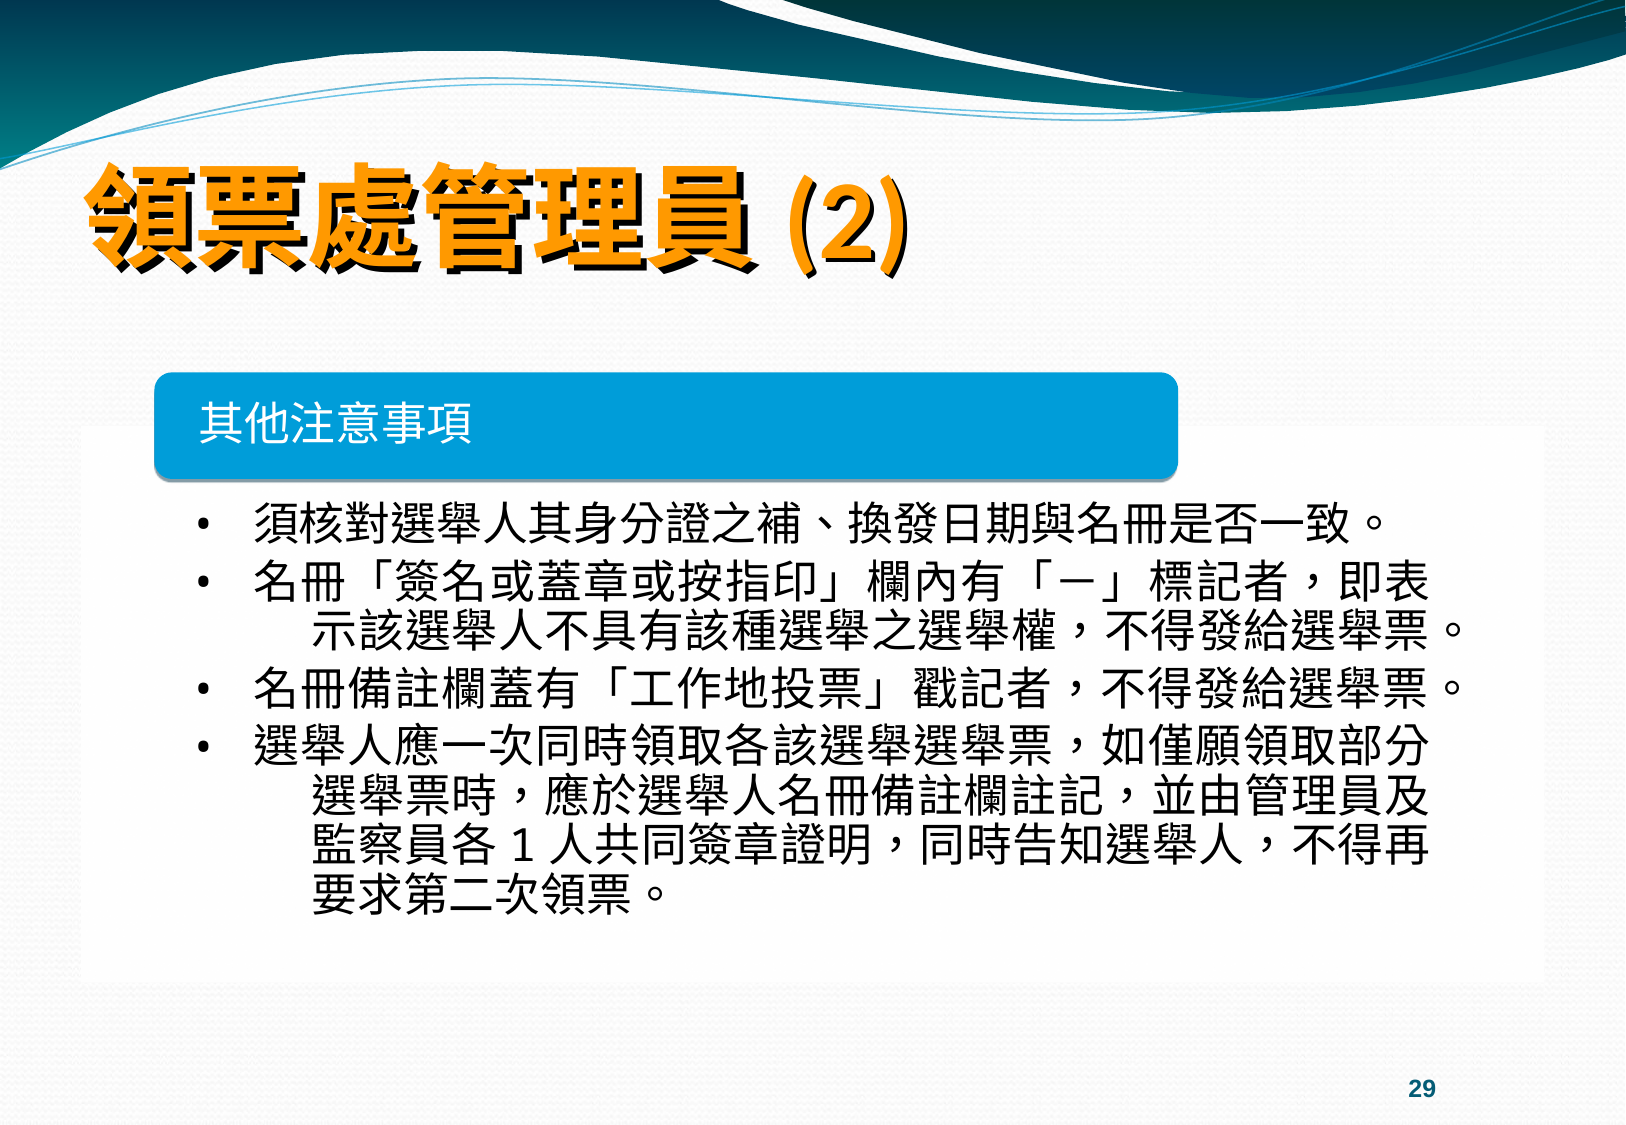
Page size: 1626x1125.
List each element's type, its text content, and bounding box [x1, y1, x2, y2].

text_box 29 [1408, 1042, 1544, 1103]
text_box 須核對選舉人其身分證之補、換發日期與名冊是否一致。 名冊「簽名或蓋章或按指印」欄內有「－」標記者，即表示該選舉人不具有該種選舉之選舉權，不得發給選舉票。 名冊備註欄蓋有「工作地投票」戳記者，不得發給選舉票。 選舉人應一次同時領取各該選舉選舉票，如僅願領取部分選舉票時，應於選舉人名冊備註欄註記，並由管理員及監察員各1人共同簽章證明，同時告知選舉人，不得再要求第二次領票。 [81, 425, 1544, 983]
title 領票處管理員(2) [81, 115, 1544, 304]
text_box 其他注意事項 [154, 372, 1179, 479]
